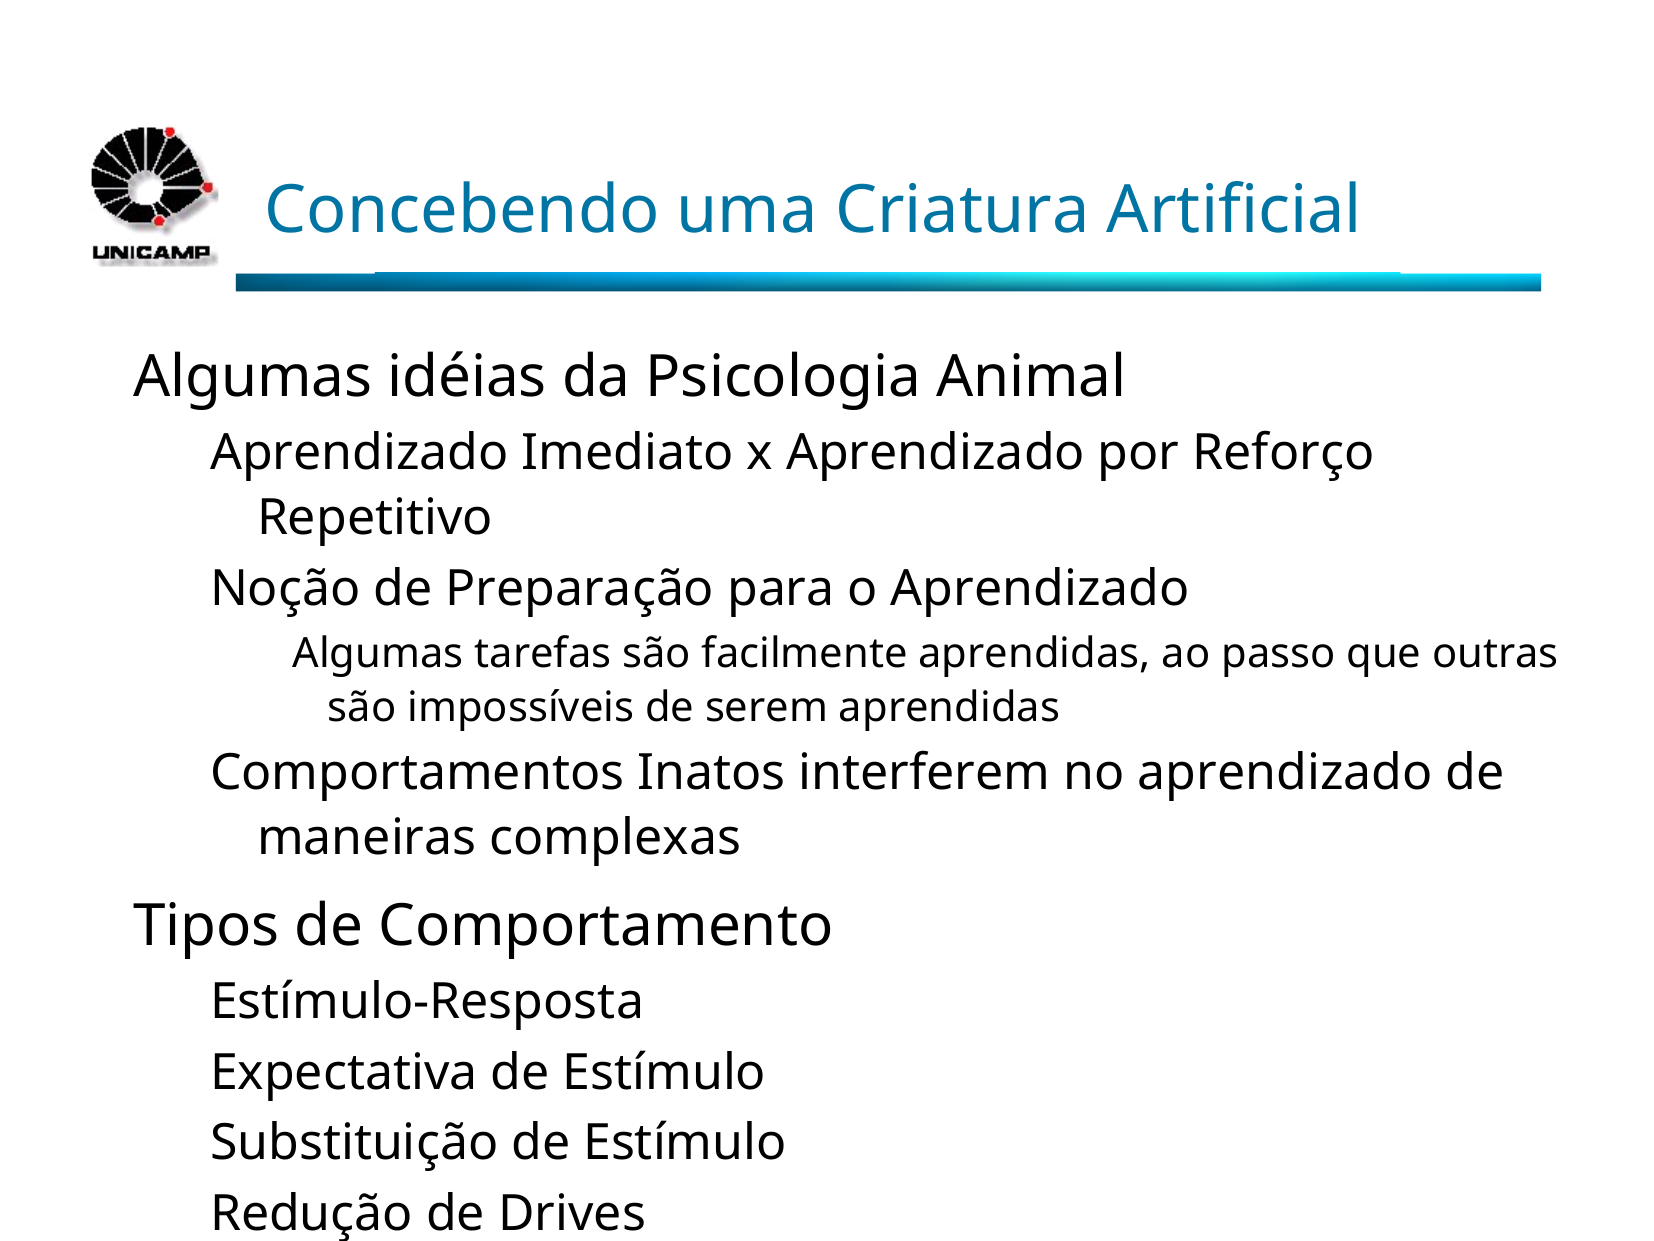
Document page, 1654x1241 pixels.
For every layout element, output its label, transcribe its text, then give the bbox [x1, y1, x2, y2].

title Concebendo uma Criatura Artificial [257, 41, 1581, 248]
picture [125, 272, 1654, 295]
list Algumas idéias da Psicologia Animal Aprendizado Imediato x Aprendizado por Reforço Repetitivo Noção de Preparação para o Aprendizado Algumas tarefas são facilmente aprendidas, ao passo que outras são impossíveis de serem aprendidas Comportamentos Inatos interferem no aprendizado de maneiras complexas Tipos de Comportamento Estímulo-Resposta Expectativa de Estímulo Substituição de Estímulo Redução de Drives [115, 336, 1595, 1152]
